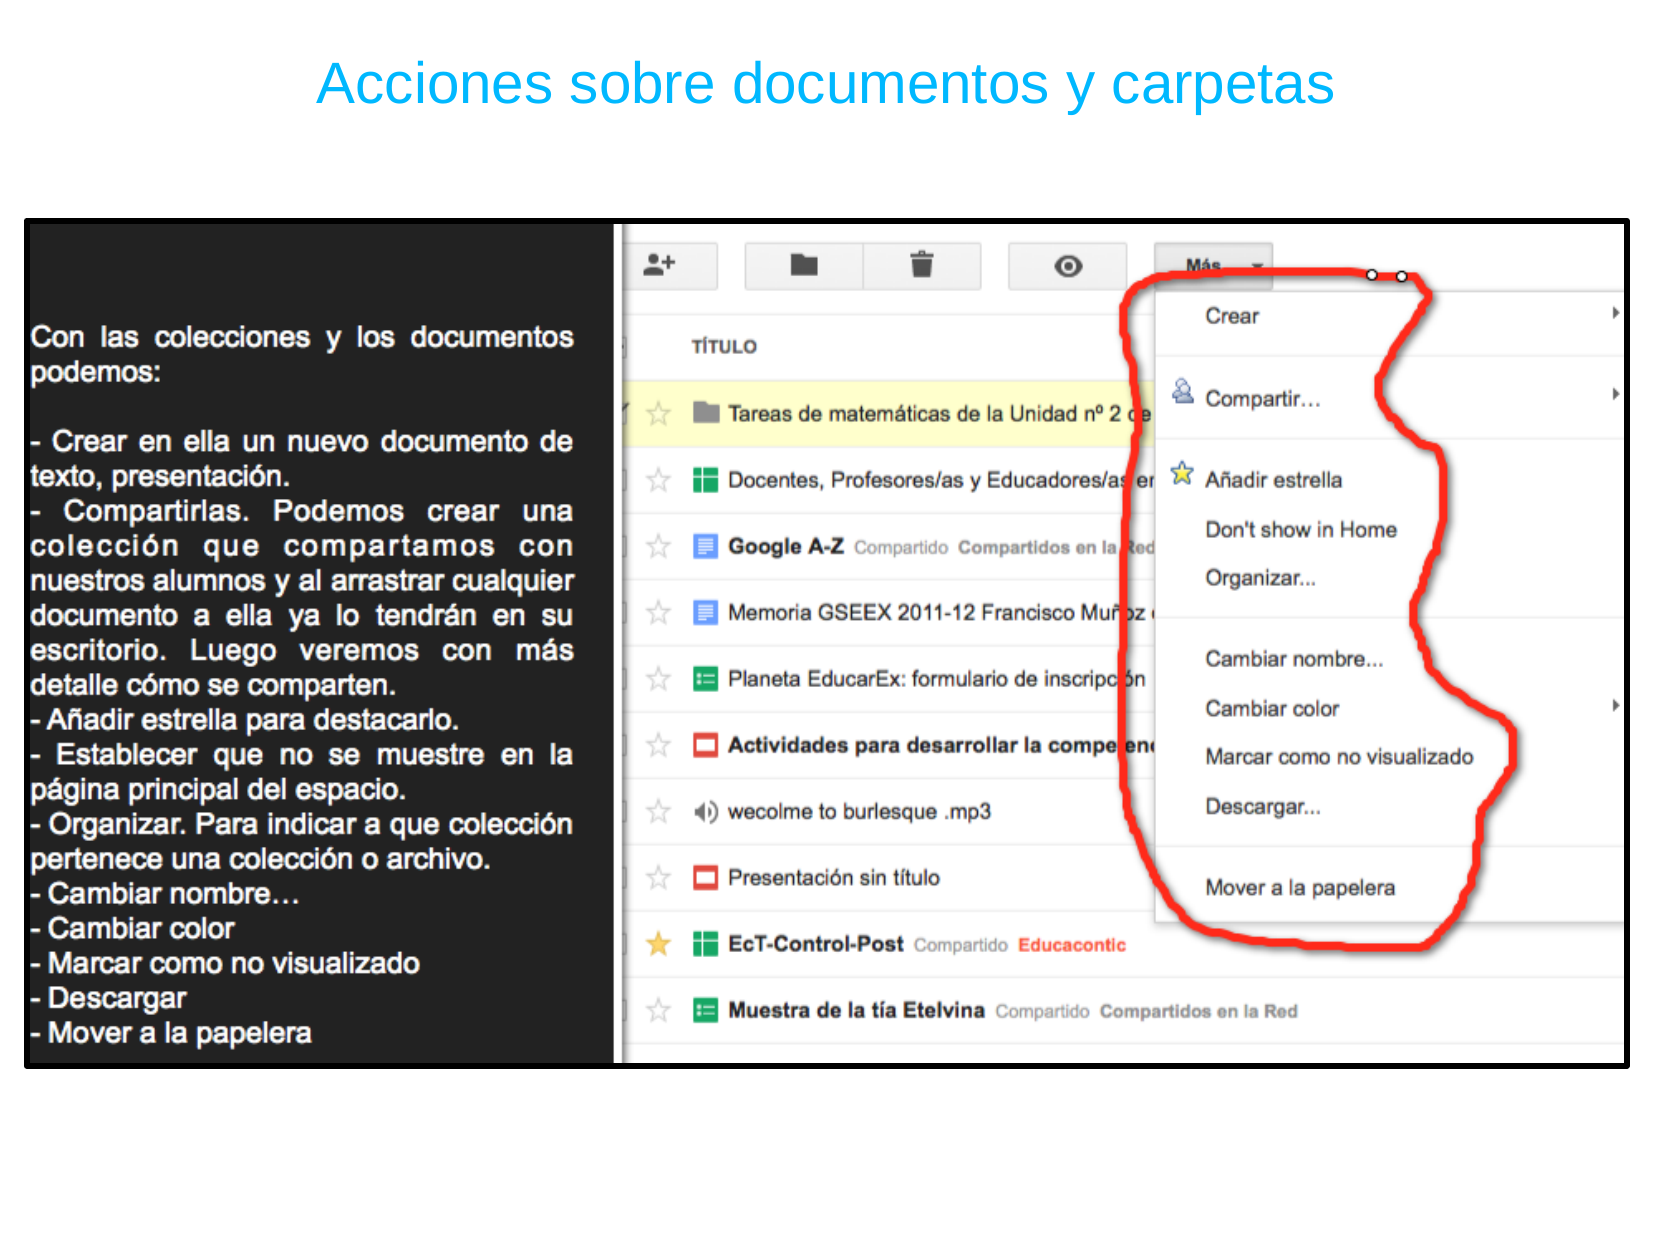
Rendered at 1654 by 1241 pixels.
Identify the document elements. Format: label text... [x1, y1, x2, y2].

title Acciones sobre documentos y carpetas [82, 49, 1571, 119]
picture [29, 223, 1625, 1063]
